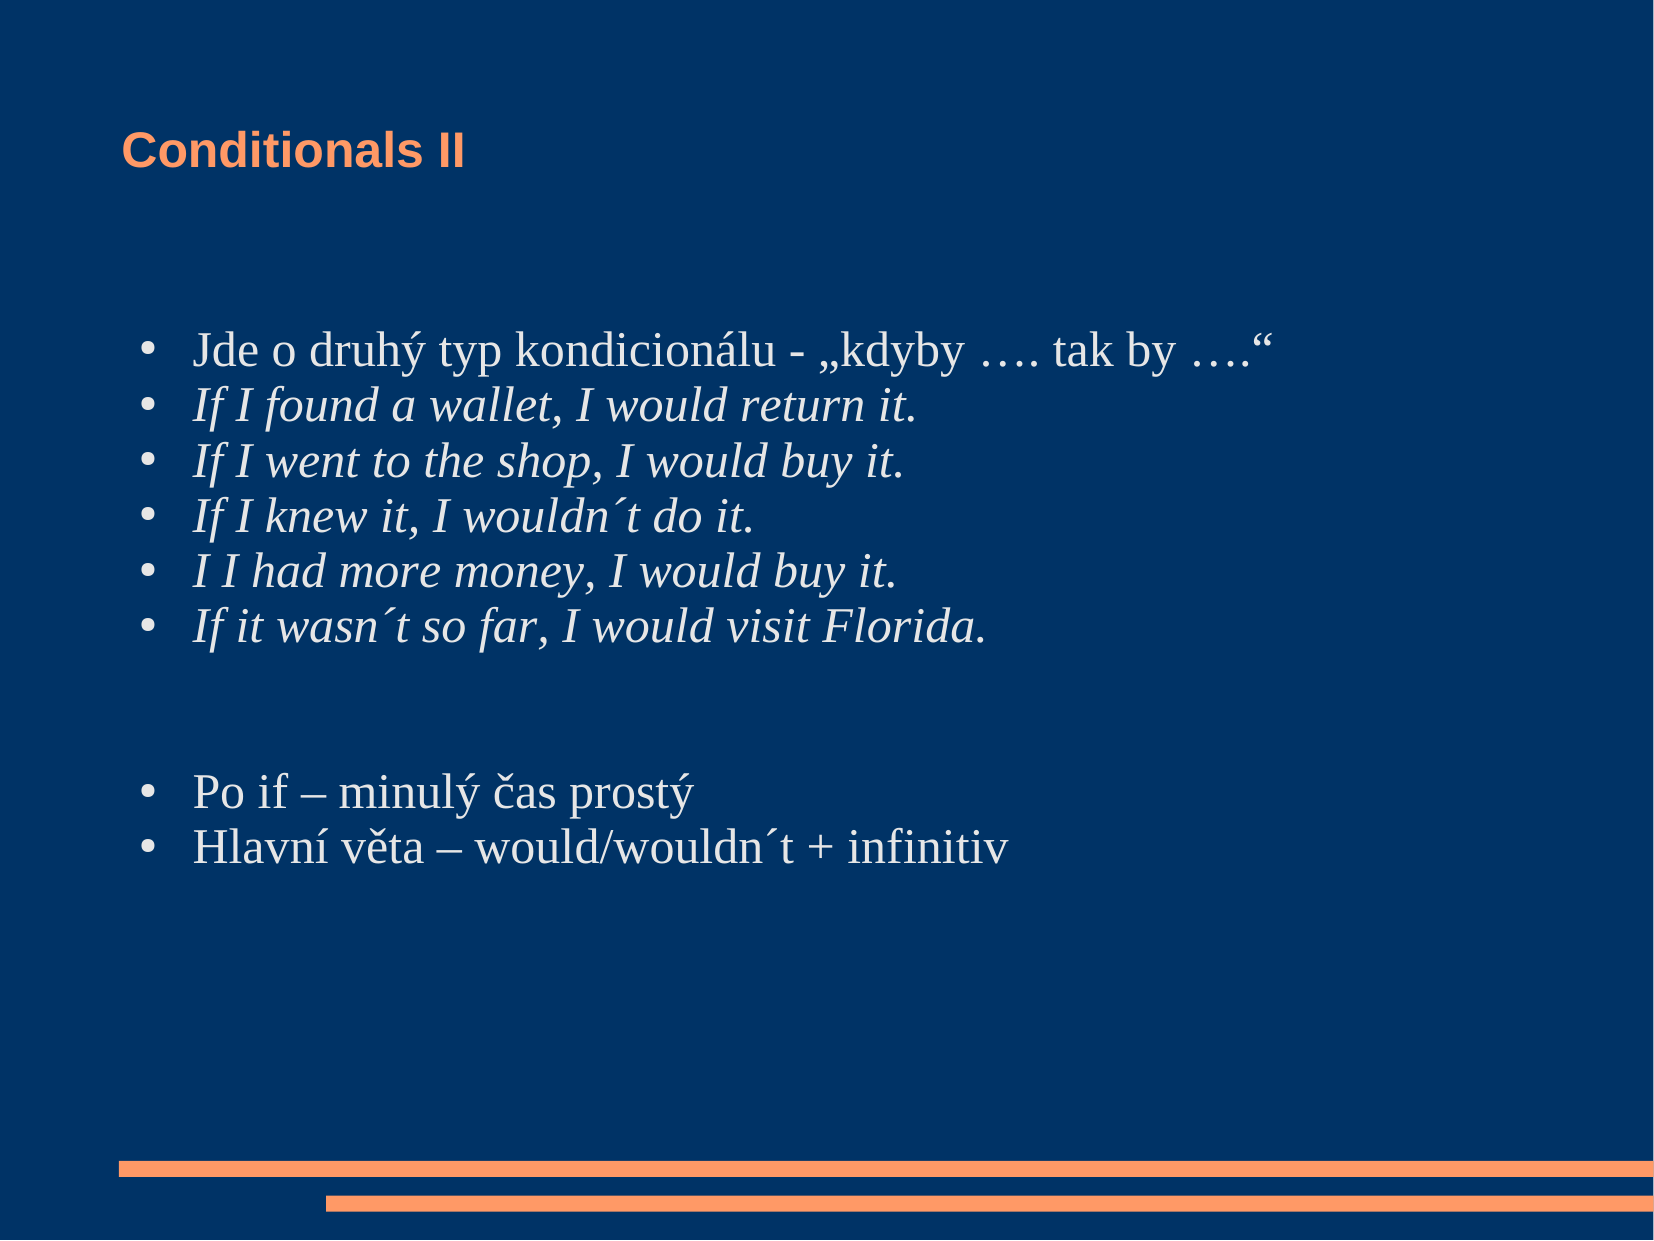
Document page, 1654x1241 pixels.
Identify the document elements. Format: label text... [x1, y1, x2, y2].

title Conditionals II [121, 46, 1534, 254]
list Jde o druhý typ kondicionálu - „kdyby …. tak by ….“ If I found a wallet, I would return it. If I went to the shop, I would buy it. If I knew it, I wouldn´t do it. I I had more money, I would buy it. If it wasn´t so far, I would visit Florida. Po if – minulý čas prostý Hlavní věta – would/wouldn´t + infinitiv [121, 322, 1561, 1132]
